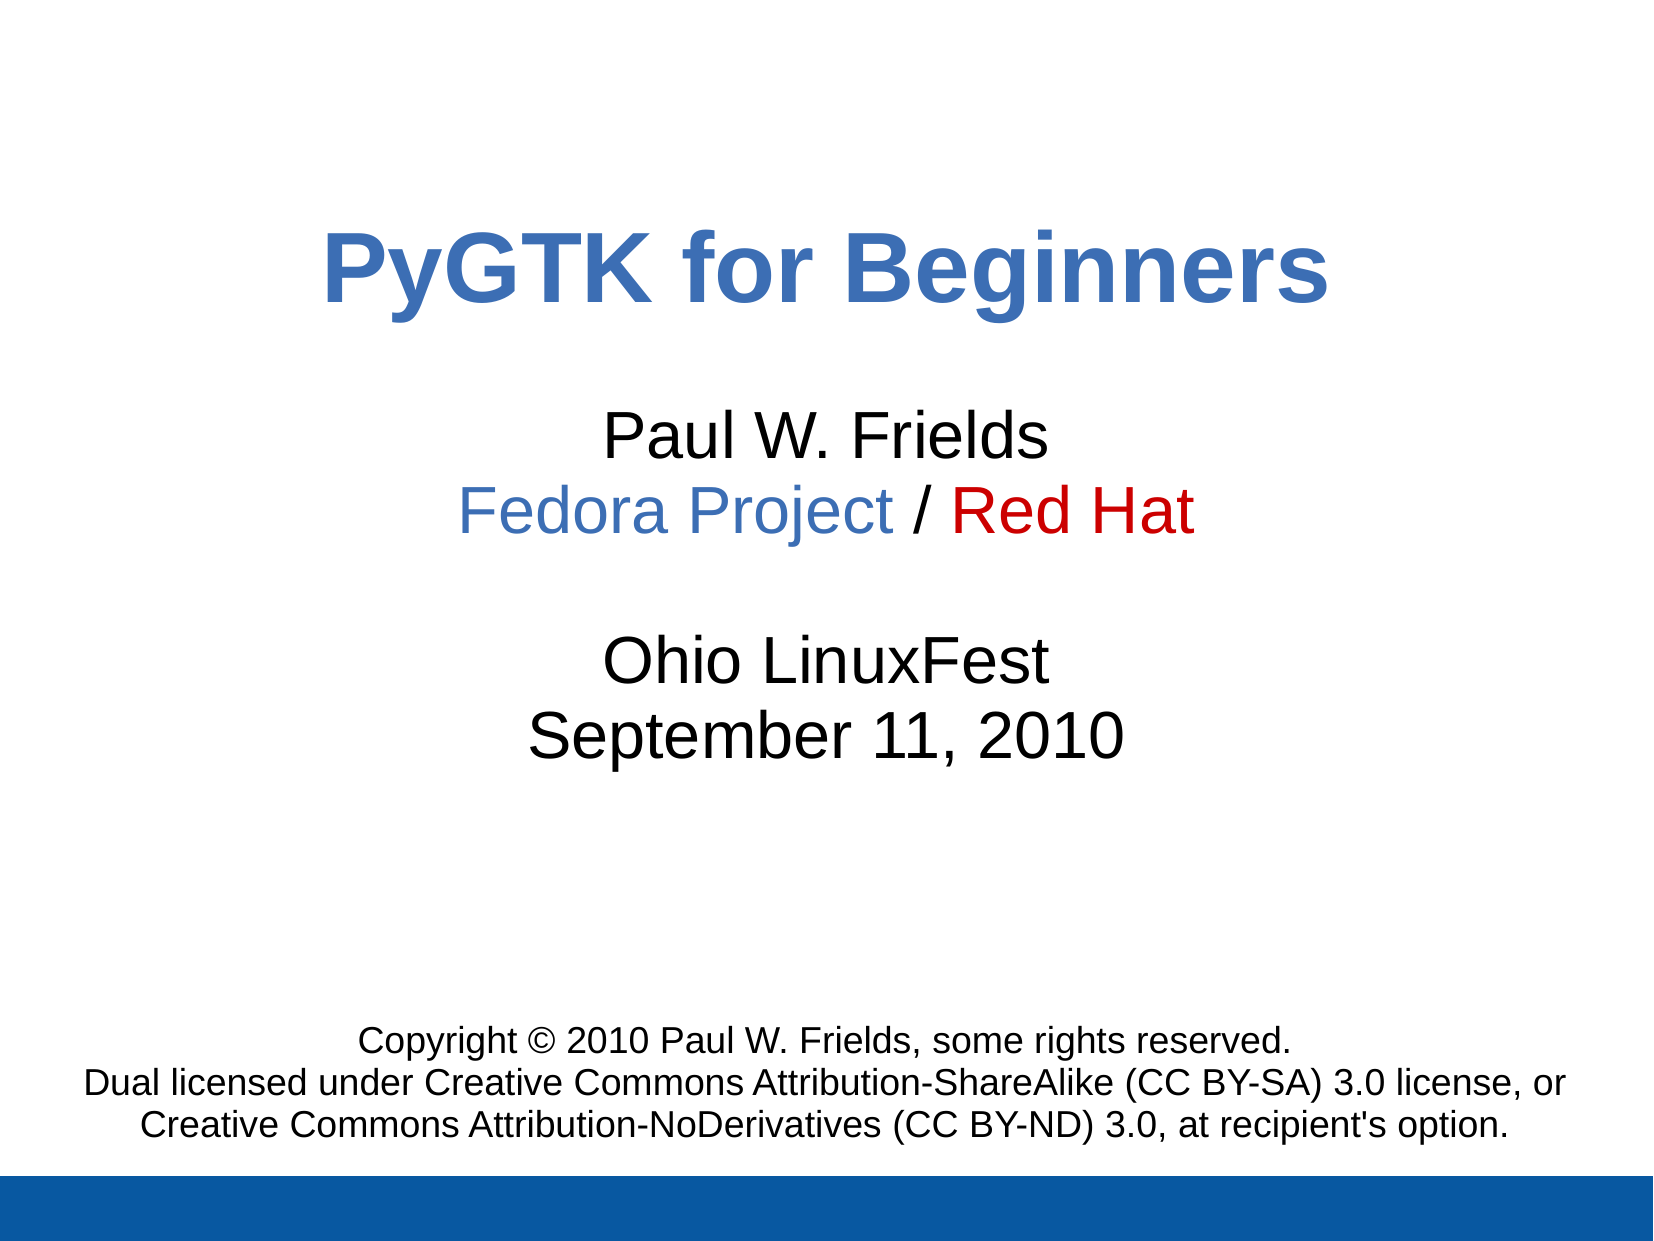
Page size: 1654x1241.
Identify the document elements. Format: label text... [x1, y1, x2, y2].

picture [0, 1176, 1653, 1241]
text_box Copyright © 2010 Paul W. Frields, some rights reserved. Dual licensed under Creative Commons Attribution-ShareAlike (CC BY-SA) 3.0 license, or Creative Commons Attribution-NoDerivatives (CC BY-ND) 3.0, at recipient's option. [37, 1012, 1613, 1154]
subtitle PyGTK for Beginners Paul W. Frields Fedora Project / Red Hat Ohio LinuxFest September 11, 2010 [82, 49, 1571, 1012]
